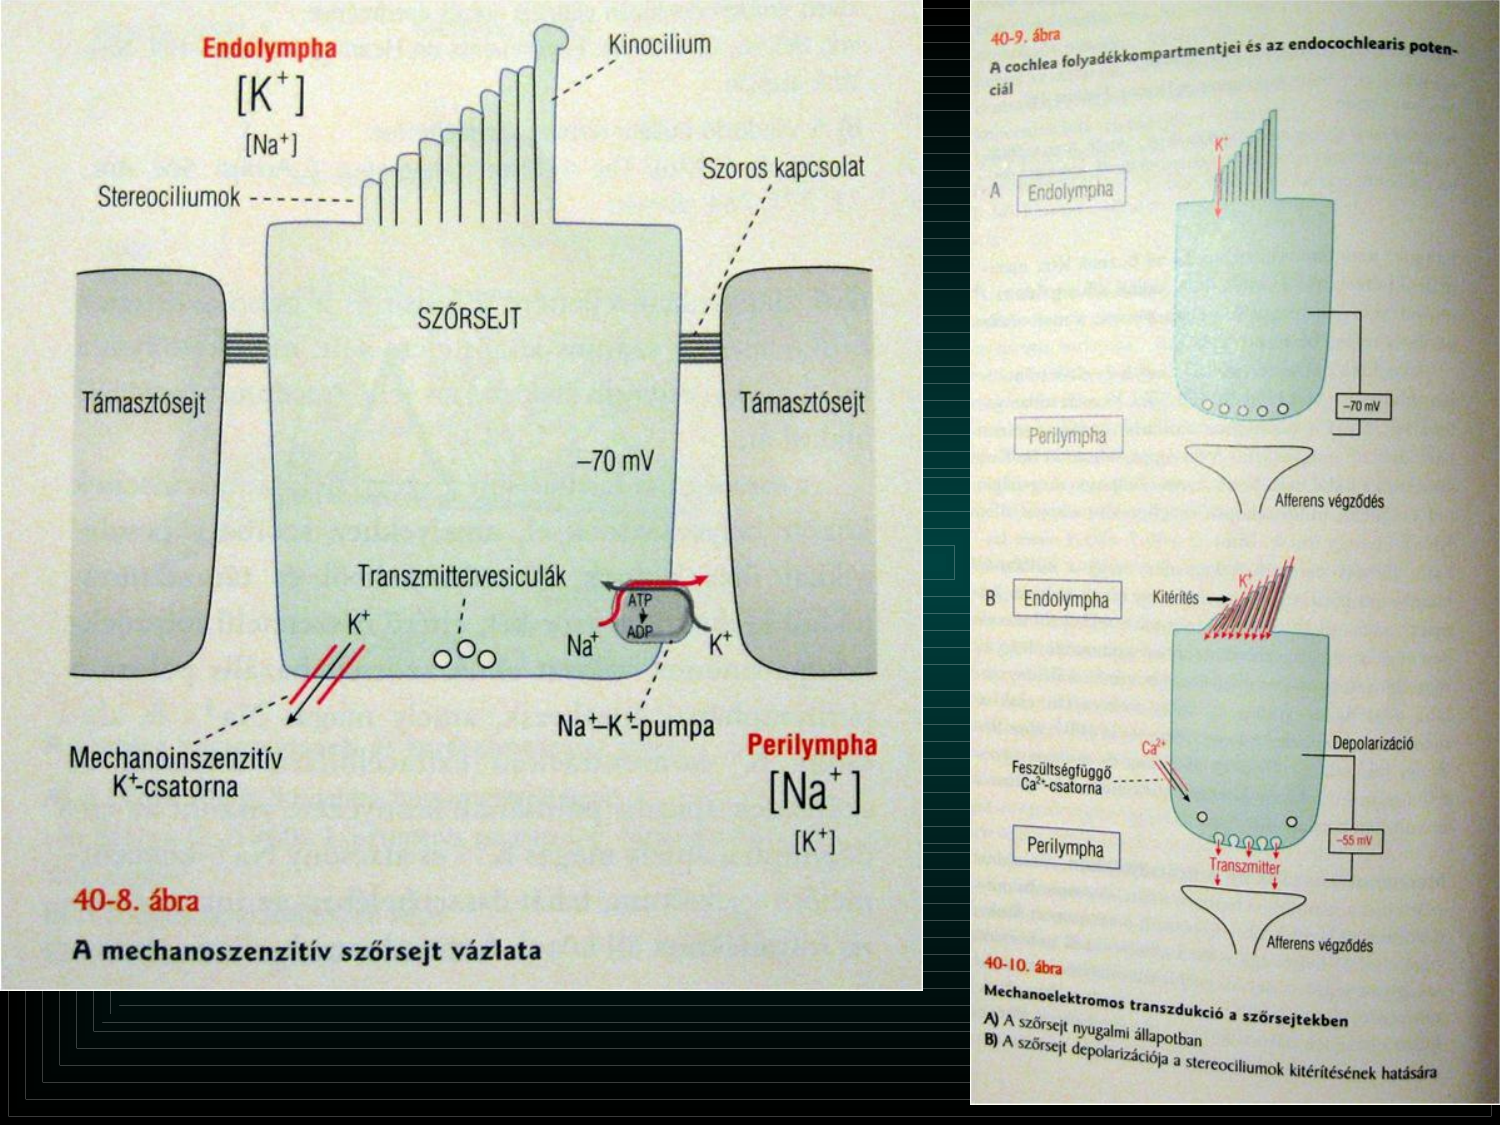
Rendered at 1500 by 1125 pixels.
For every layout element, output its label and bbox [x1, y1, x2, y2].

picture [0, 0, 923, 991]
picture [970, 0, 1500, 1105]
